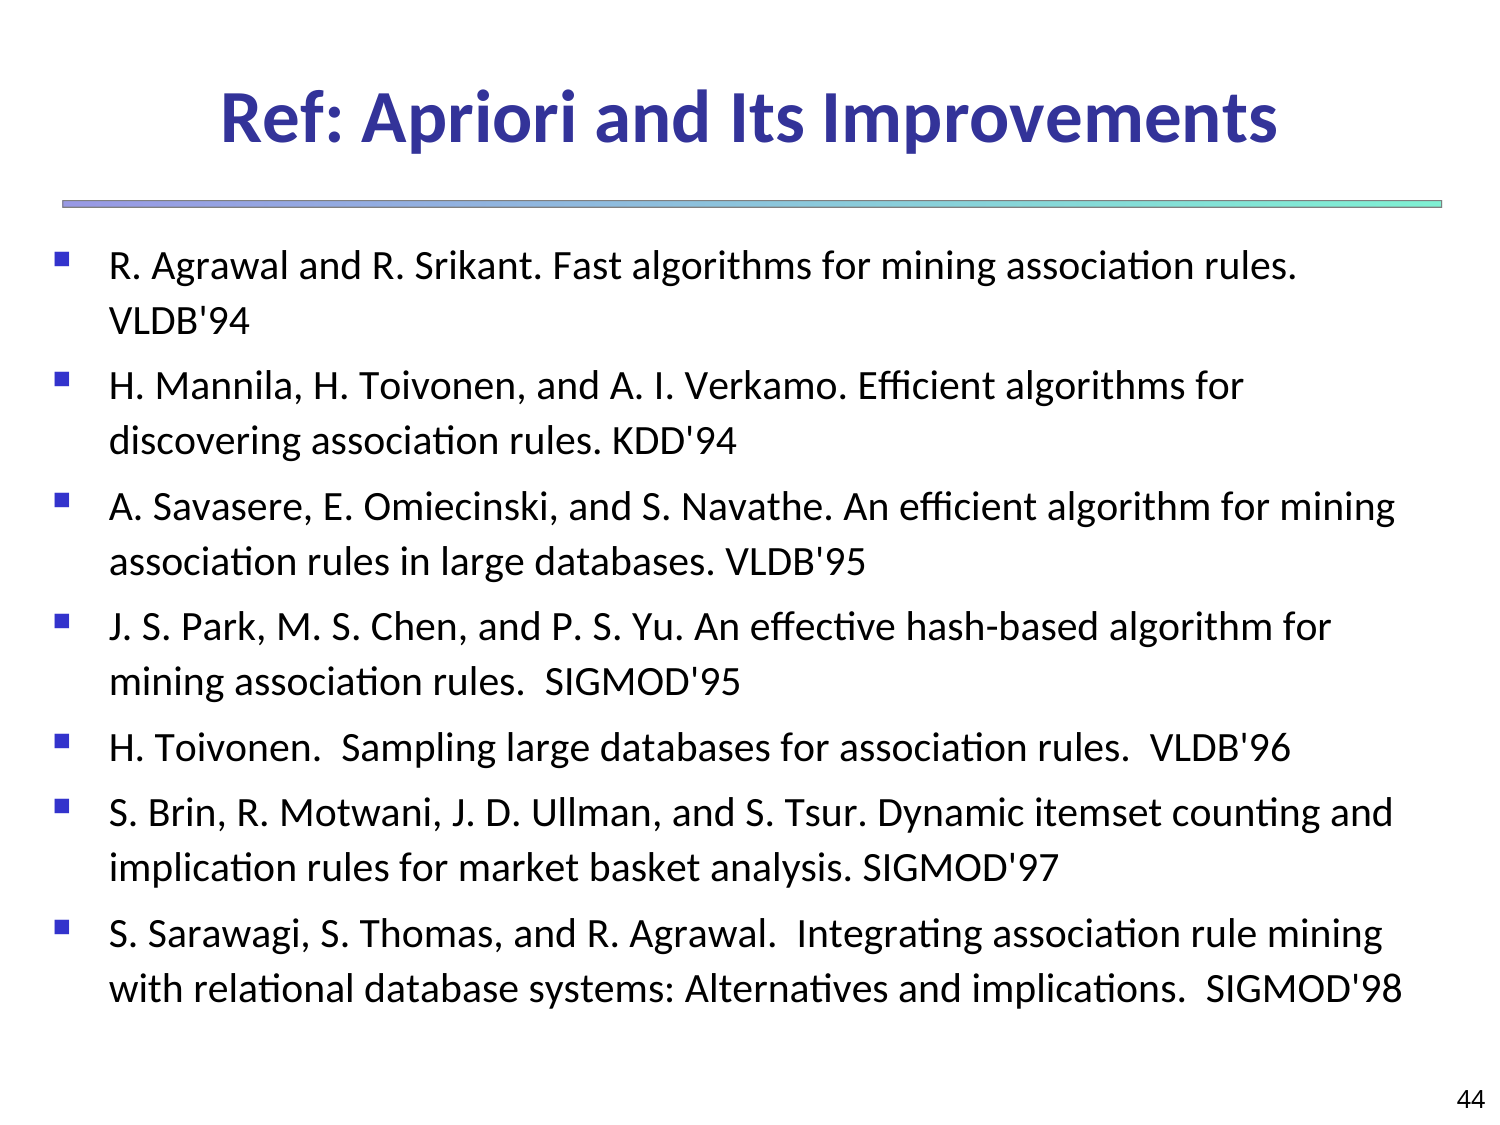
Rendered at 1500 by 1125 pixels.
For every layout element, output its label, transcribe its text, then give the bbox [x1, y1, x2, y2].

text_box <number> [1463, 1062, 1500, 1125]
list R. Agrawal and R. Srikant. Fast algorithms for mining association rules. VLDB'94 H. Mannila, H. Toivonen, and A. I. Verkamo. Efficient algorithms for discovering association rules. KDD'94 A. Savasere, E. Omiecinski, and S. Navathe. An efficient algorithm for mining association rules in large databases. VLDB'95 J. S. Park, M. S. Chen, and P. S. Yu. An effective hash-based algorithm for mining association rules. SIGMOD'95 H. Toivonen. Sampling large databases for association rules. VLDB'96 S. Brin, R. Motwani, J. D. Ullman, and S. Tsur. Dynamic itemset counting and implication rules for market basket analysis. SIGMOD'97 S. Sarawagi, S. Thomas, and R. Agrawal. Integrating association rule mining with relational database systems: Alternatives and implications. SIGMOD'98 [37, 224, 1463, 1125]
title Ref: Apriori and Its Improvements [0, 50, 1500, 176]
